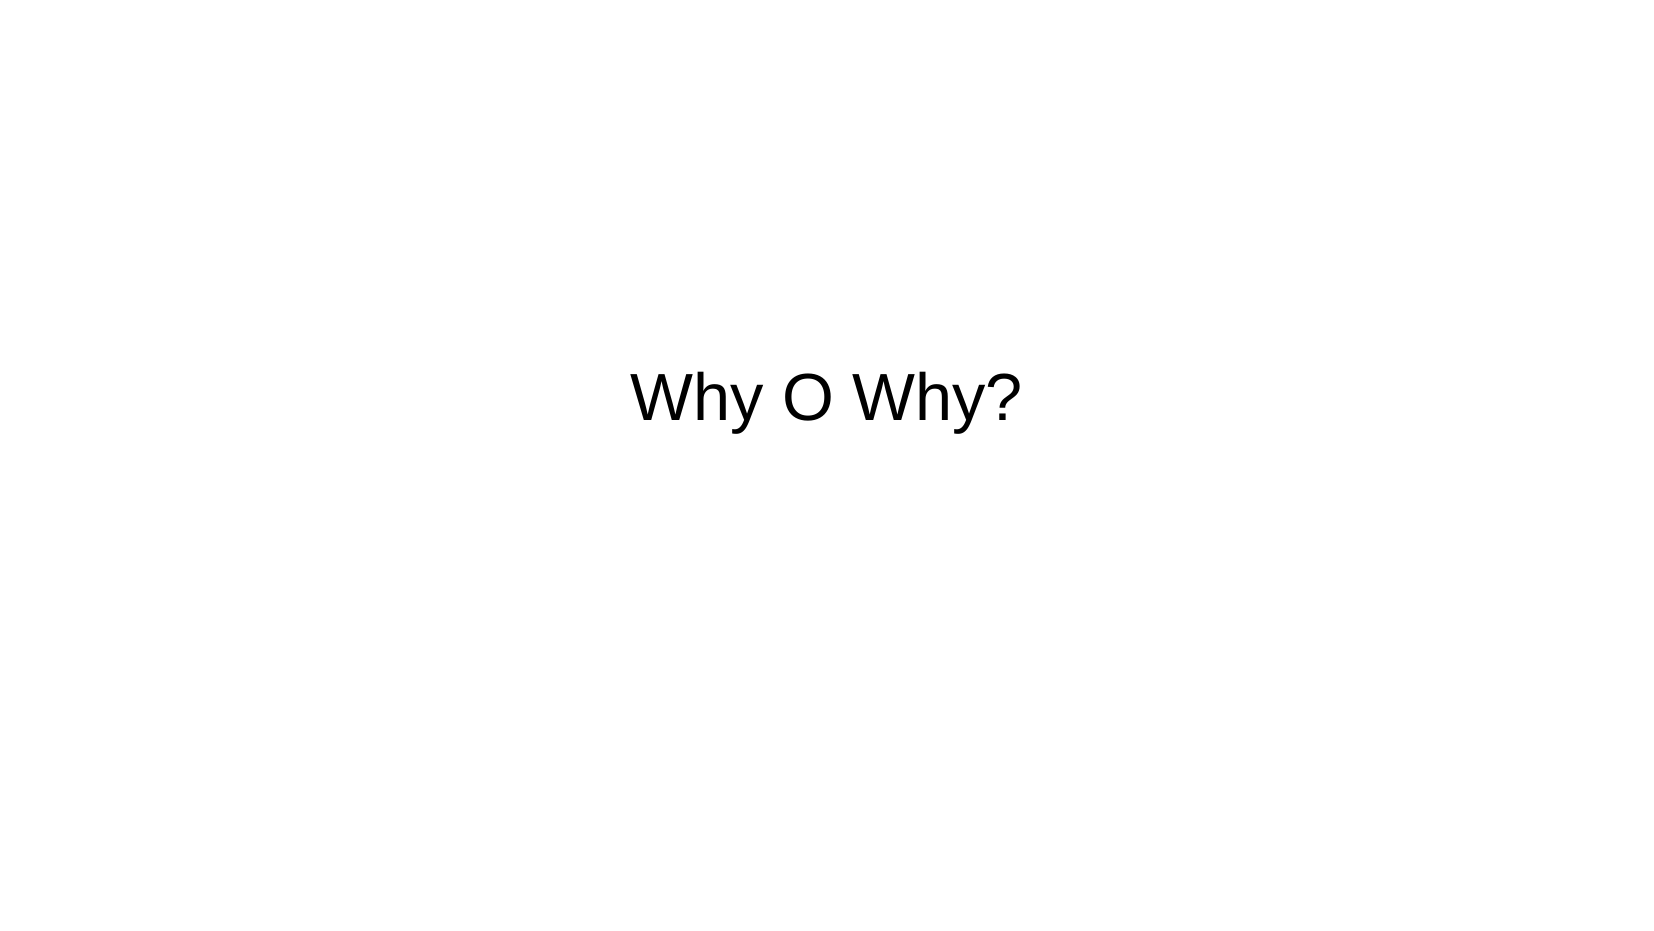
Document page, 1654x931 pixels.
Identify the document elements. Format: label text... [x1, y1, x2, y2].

subtitle Why O Why? [82, 37, 1571, 757]
